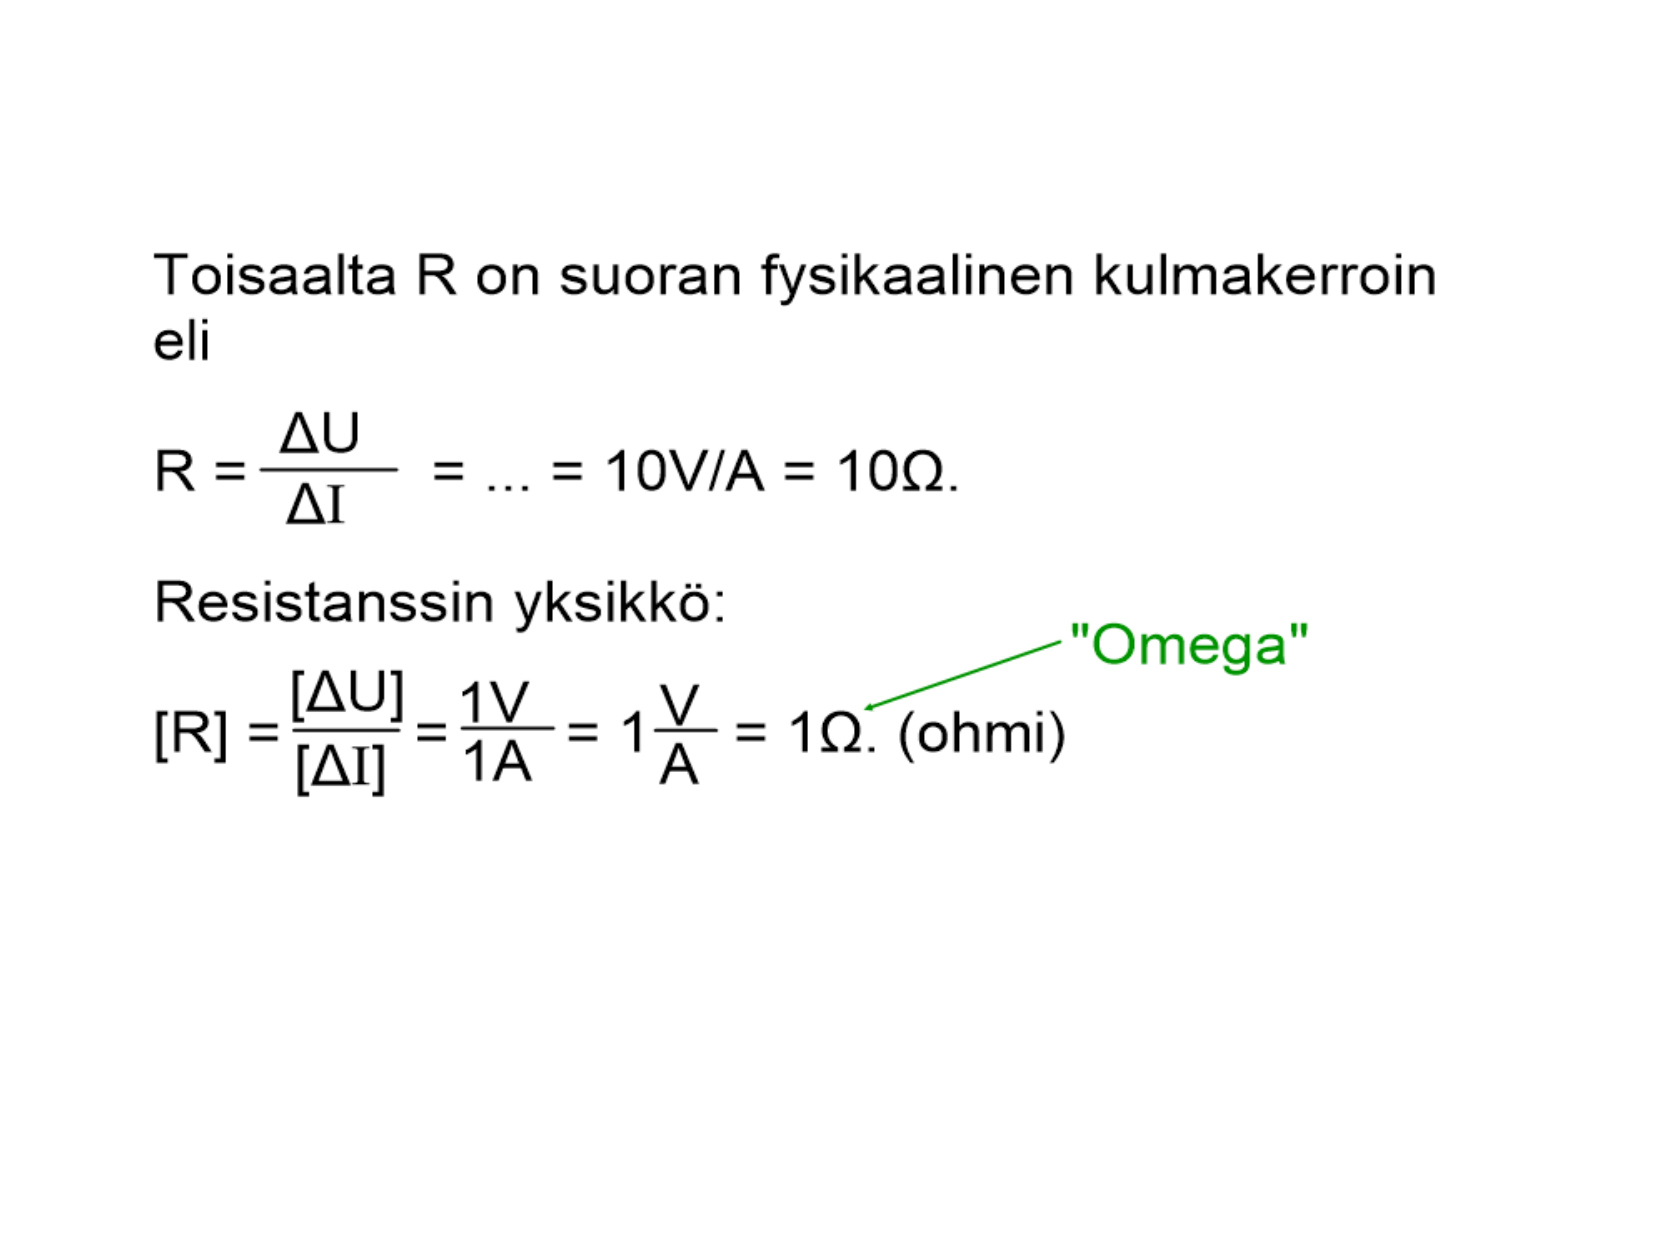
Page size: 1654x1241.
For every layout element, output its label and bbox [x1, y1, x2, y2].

picture [106, 173, 1550, 993]
